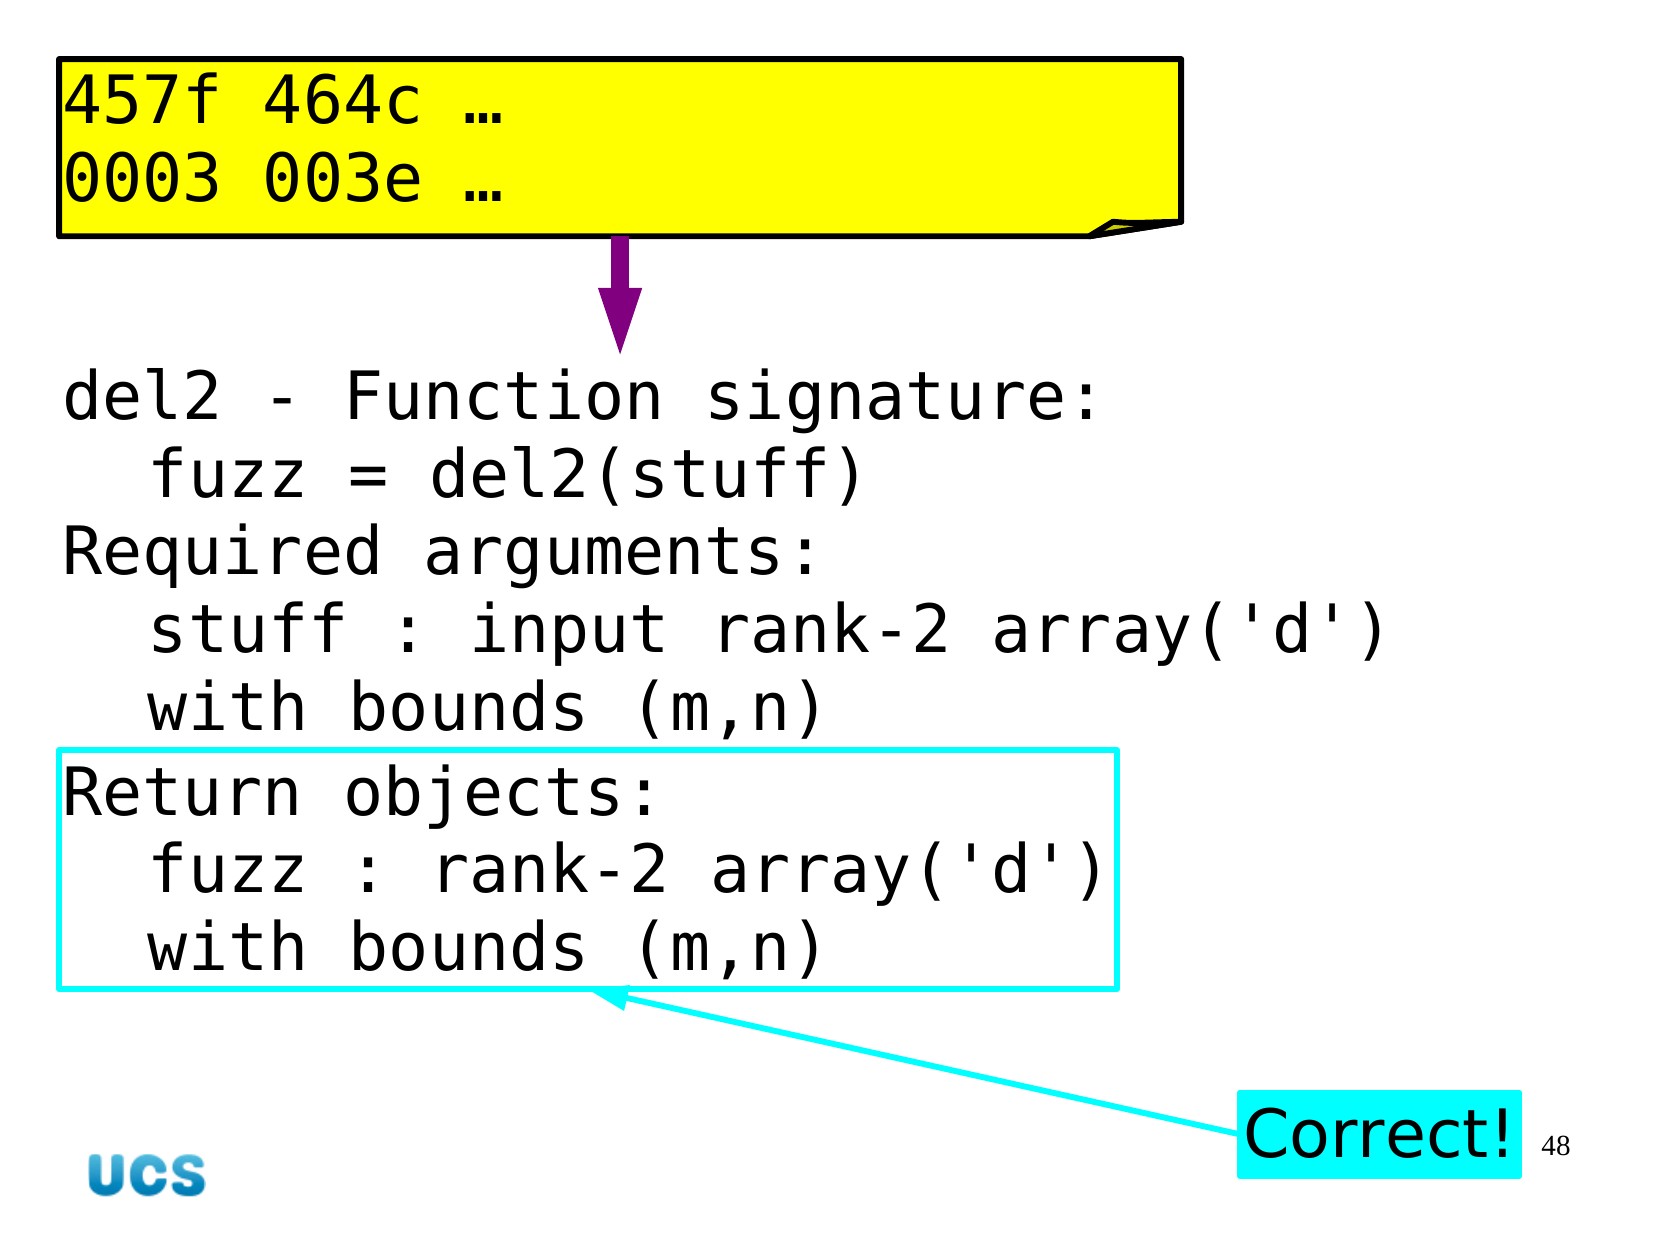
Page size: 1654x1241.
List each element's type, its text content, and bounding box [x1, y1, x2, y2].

text_box 457f 464c … 0003 003e … [59, 59, 1182, 237]
picture [88, 1153, 206, 1198]
text_box Correct! [1240, 1092, 1520, 1177]
text_box del2 - Function signature: fuzz = del2(stuff) Required arguments: stuff : input rank-2 array('d') with bounds (m,n) [59, 354, 1399, 750]
text_box Return objects: fuzz : rank-2 array('d') with bounds (m,n) [59, 750, 1118, 990]
